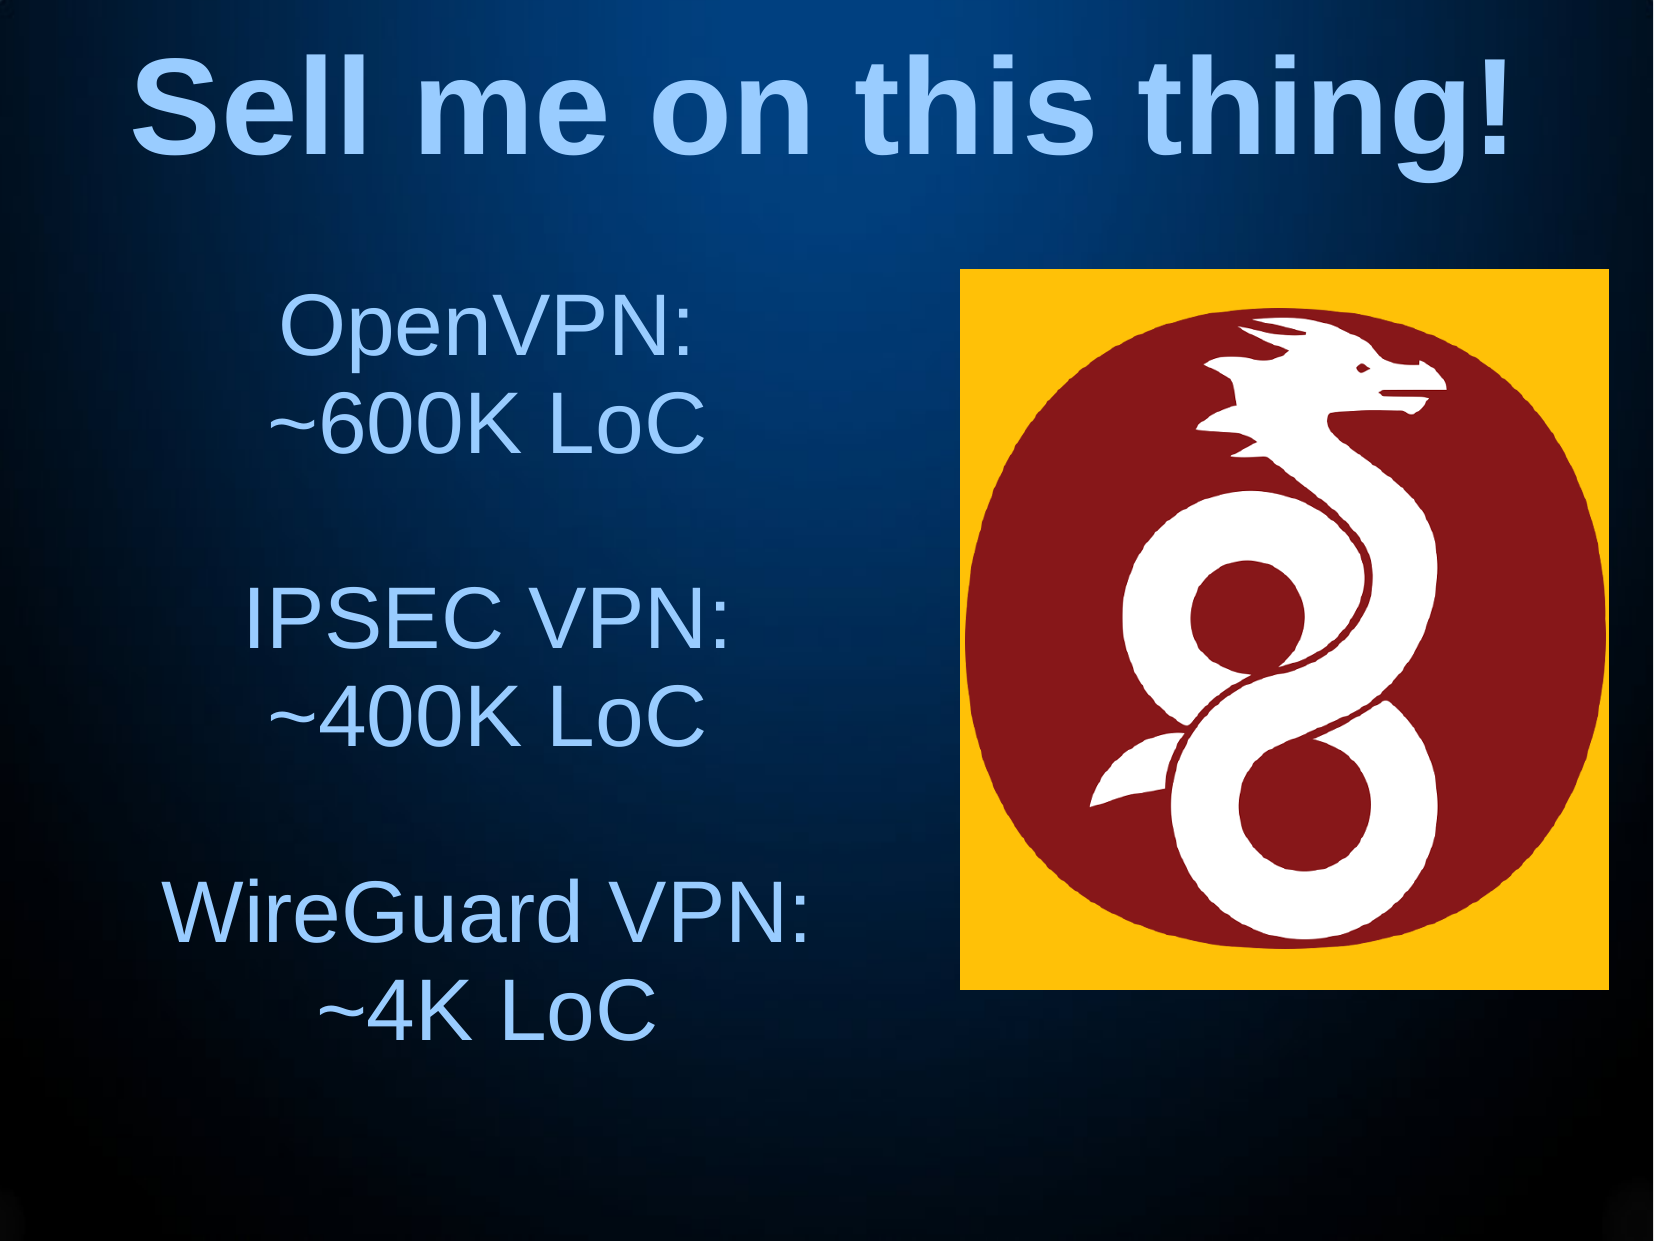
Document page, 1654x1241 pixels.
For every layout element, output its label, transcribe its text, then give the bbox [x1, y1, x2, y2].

title OpenVPN: ~600K LoC IPSEC VPN: ~400K LoC WireGuard VPN: ~4K LoC [15, 232, 961, 1201]
picture [0, 0, 1654, 1241]
title Sell me on this thing! [0, 2, 1651, 211]
